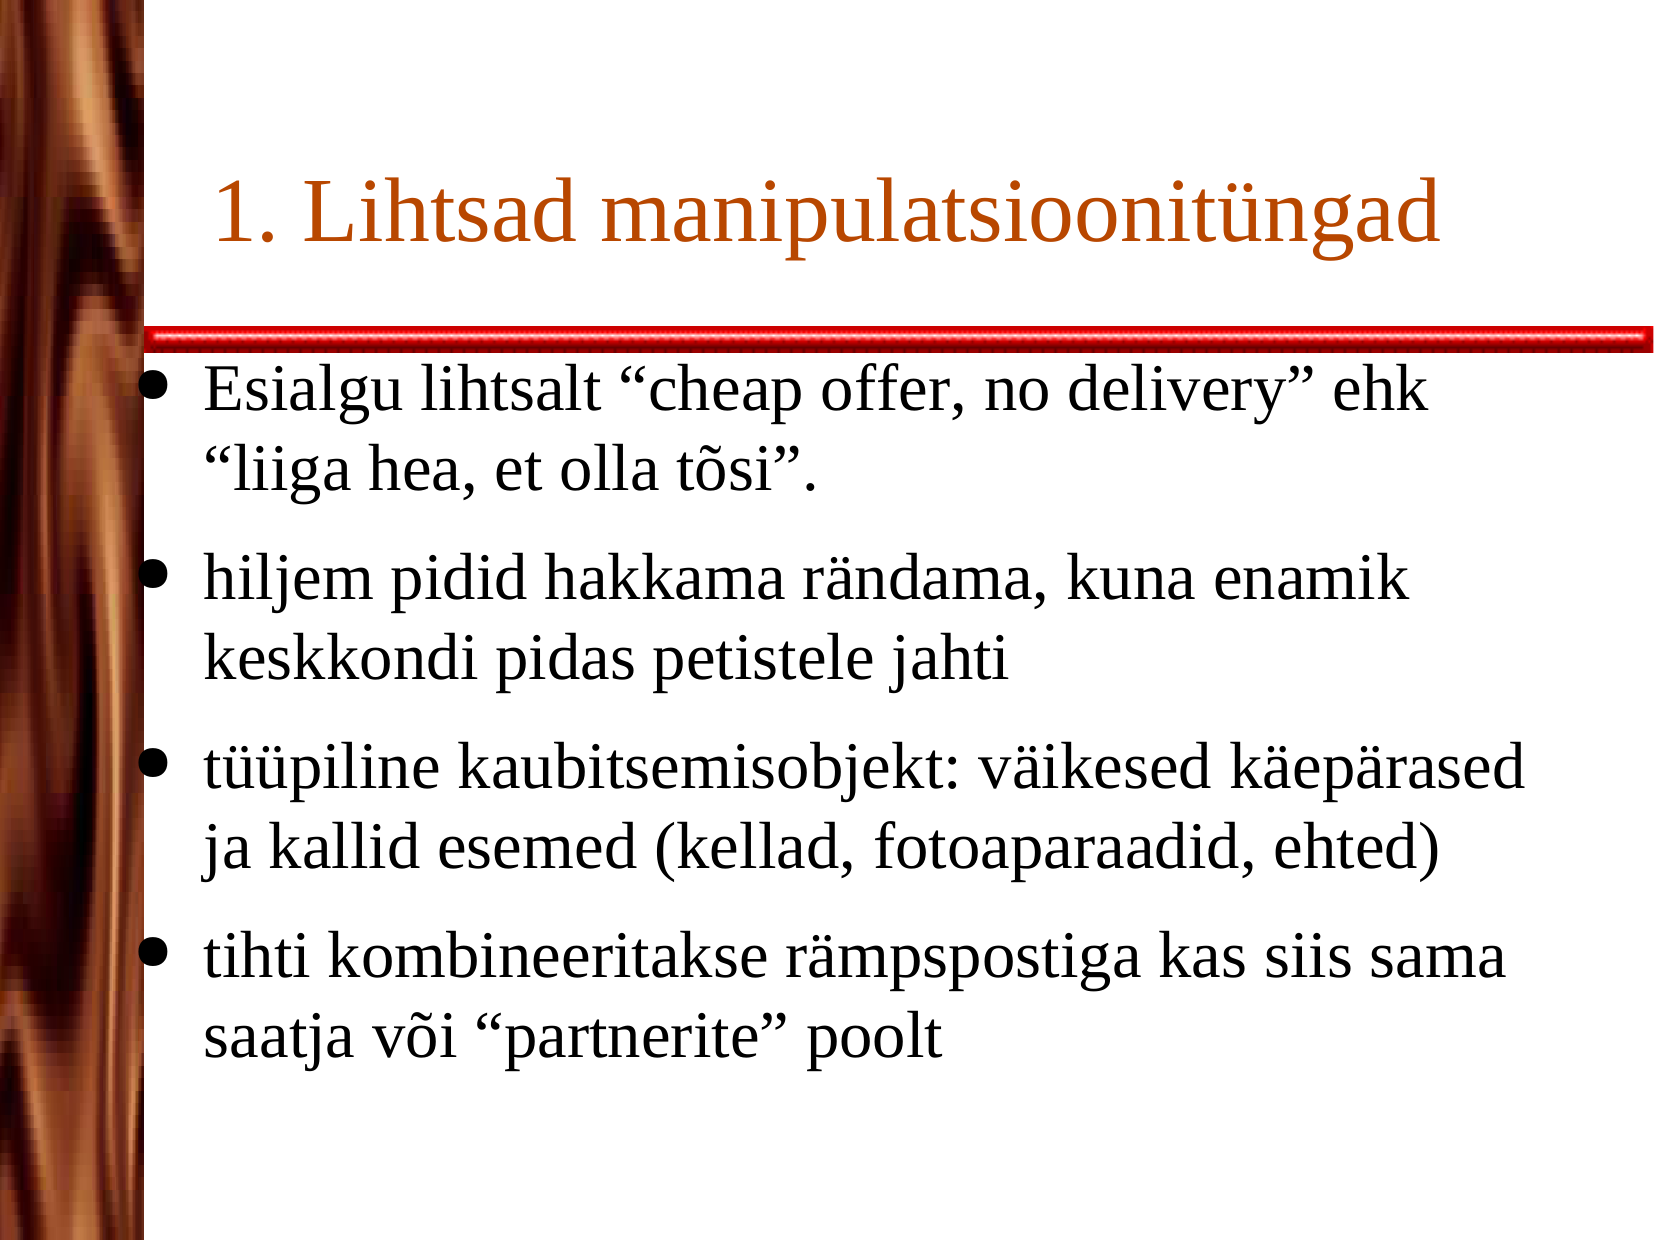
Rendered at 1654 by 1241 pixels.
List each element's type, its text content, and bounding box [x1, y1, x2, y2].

title 1. Lihtsad manipulatsioonitüngad [121, 102, 1534, 311]
list Esialgu lihtsalt “cheap offer, no delivery” ehk “liiga hea, et olla tõsi”. hiljem pidid hakkama rändama, kuna enamik keskkondi pidas petistele jahti tüüpiline kaubitsemisobjekt: väikesed käepärased ja kallid esemed (kellad, fotoaparaadid, ehted) tihti kombineeritakse rämpspostiga kas siis sama saatja või “partnerite” poolt [121, 344, 1534, 1127]
picture [0, 0, 1654, 1240]
